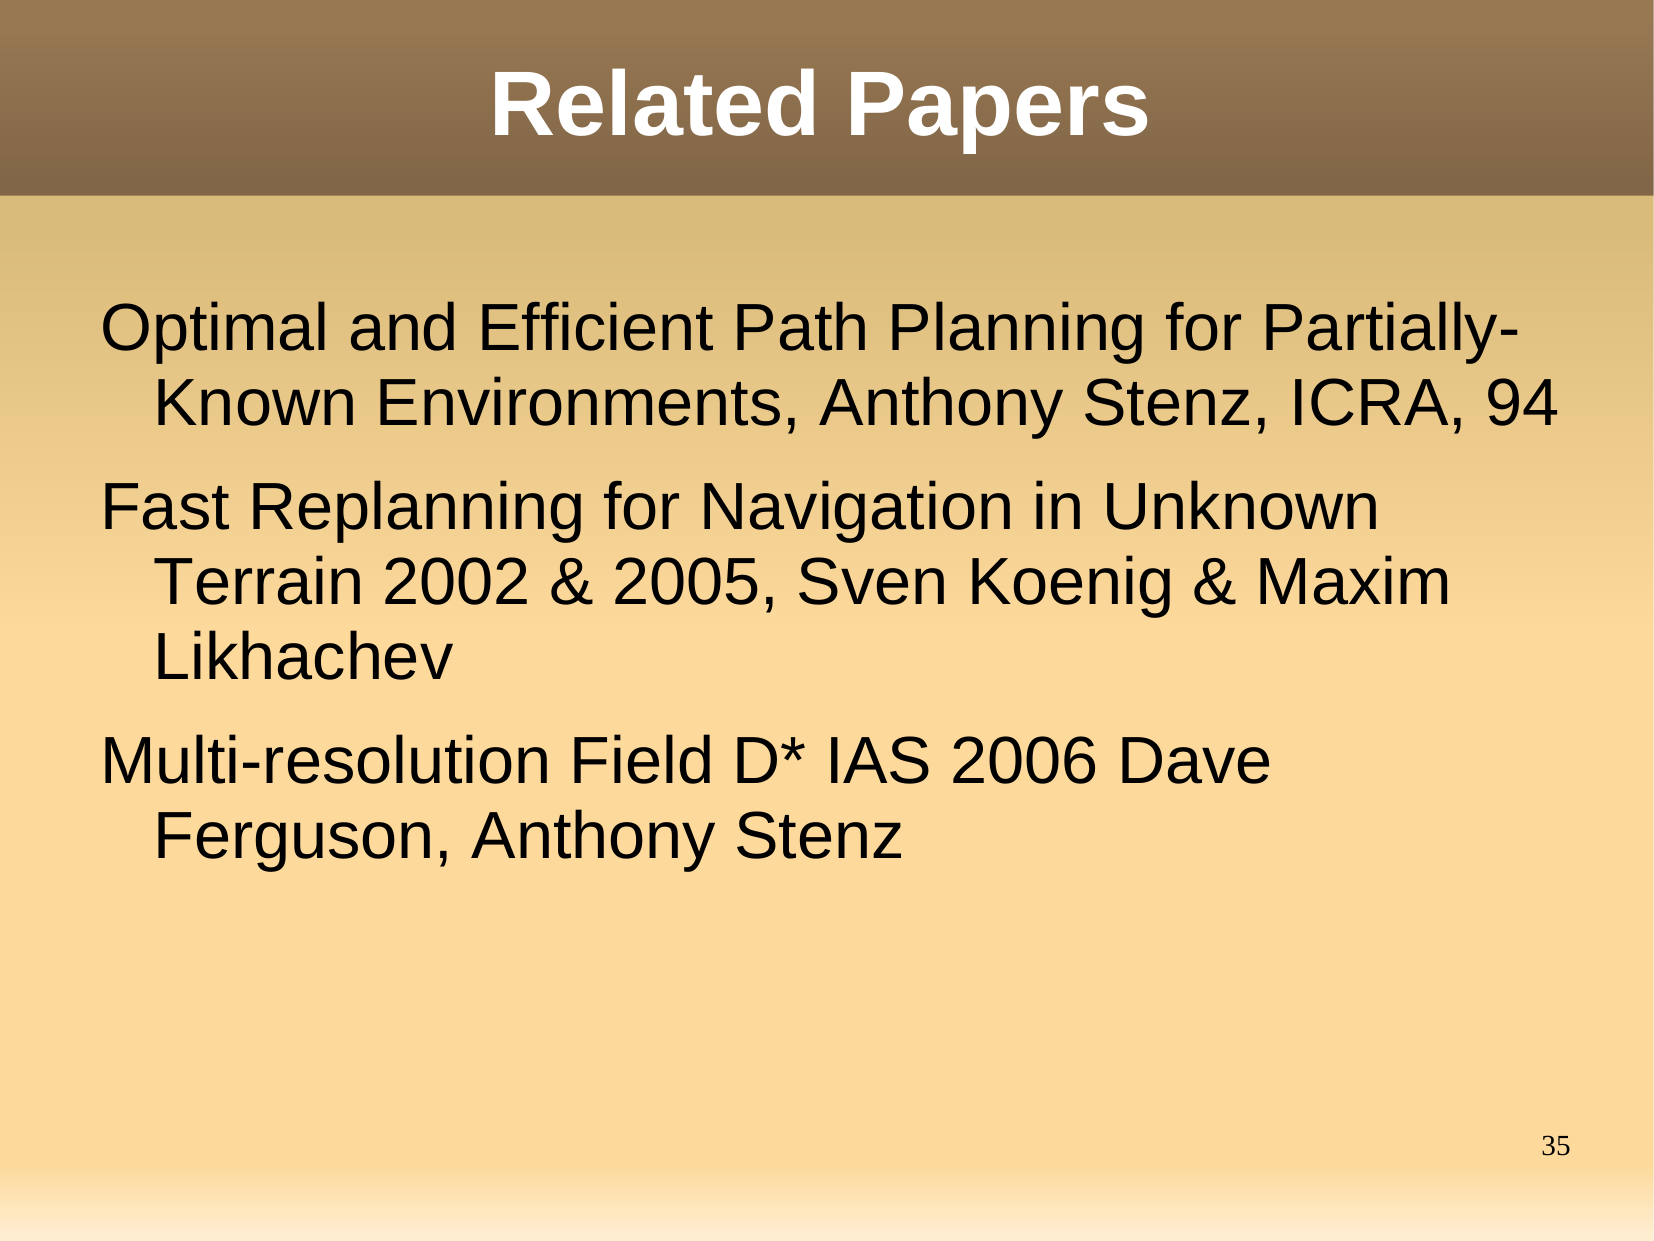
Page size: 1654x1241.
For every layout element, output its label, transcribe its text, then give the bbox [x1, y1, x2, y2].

picture [0, 0, 1654, 1241]
title Related Papers [76, 7, 1565, 200]
list Optimal and Efficient Path Planning for Partially-Known Environments, Anthony Stenz, ICRA, 94 Fast Replanning for Navigation in Unknown Terrain 2002 & 2005, Sven Koenig & Maxim Likhachev Multi-resolution Field D* IAS 2006 Dave Ferguson, Anthony Stenz [82, 290, 1571, 1094]
